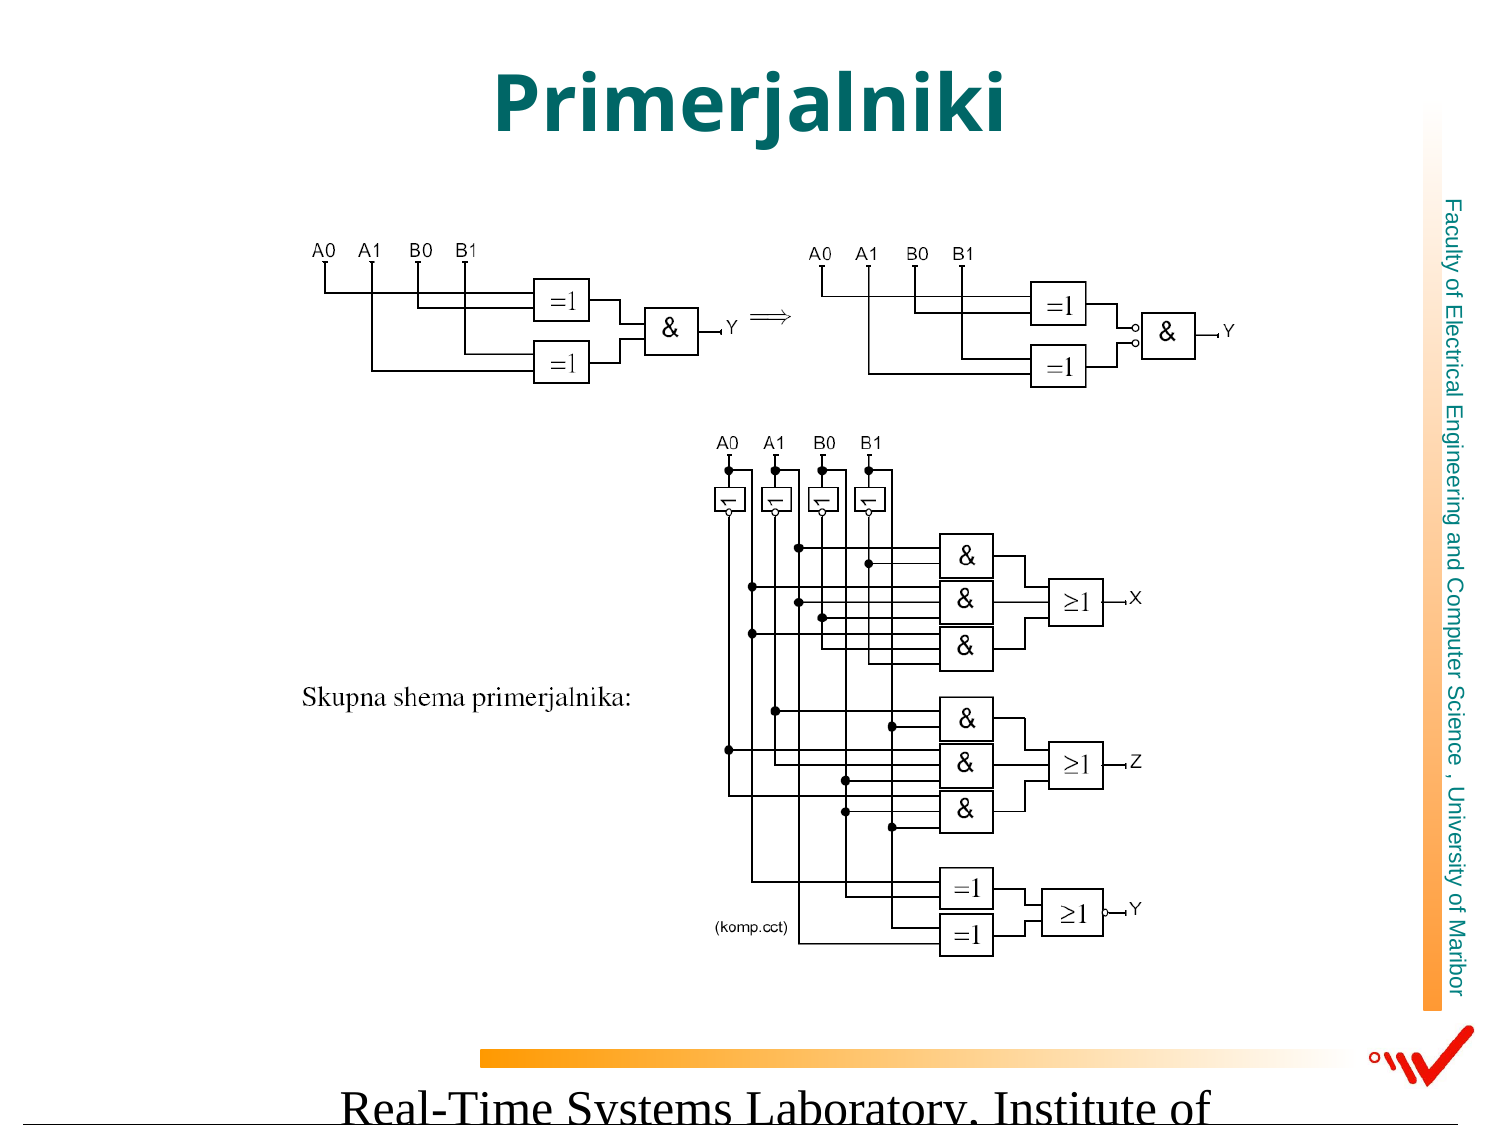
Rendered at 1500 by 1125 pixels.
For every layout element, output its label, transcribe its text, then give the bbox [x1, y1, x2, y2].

picture [256, 220, 1244, 963]
title Primerjalniki [75, 45, 1426, 233]
